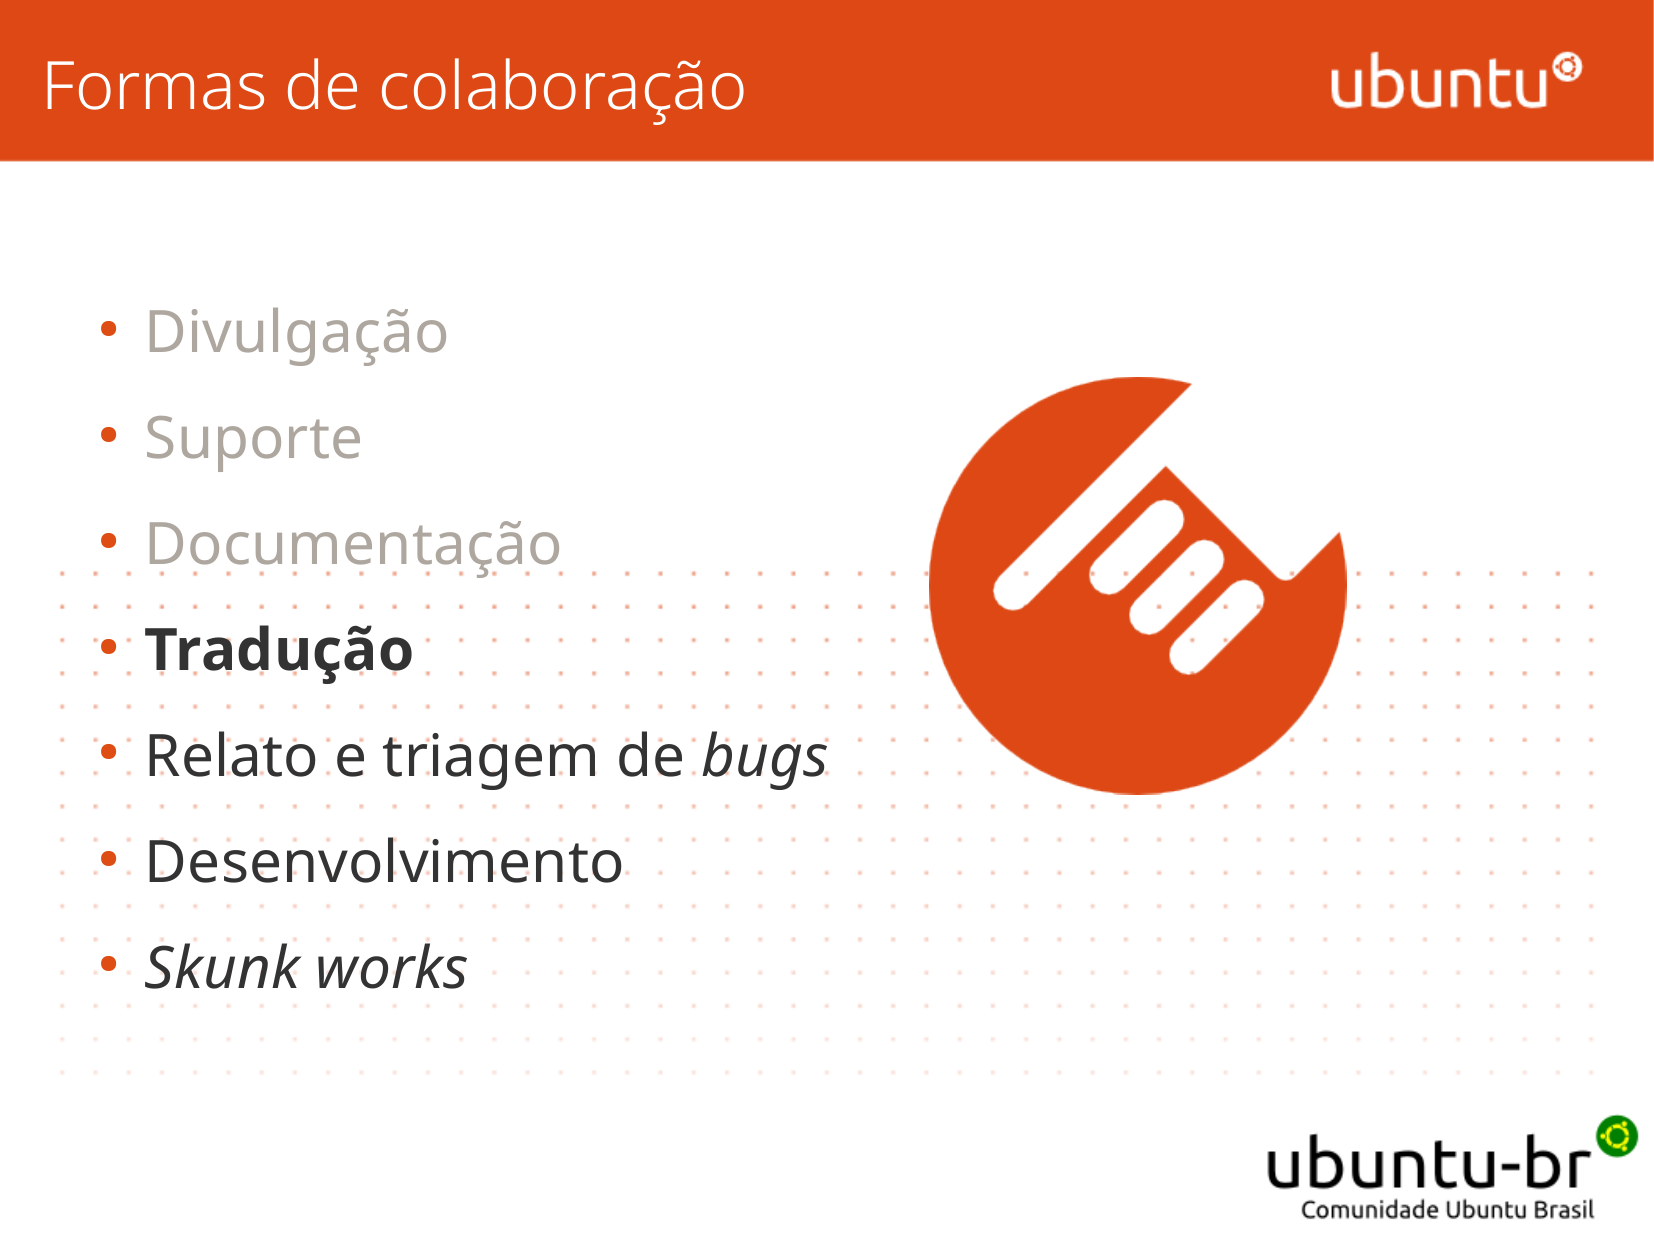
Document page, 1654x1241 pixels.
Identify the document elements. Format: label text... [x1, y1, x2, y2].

list Divulgação Suporte Documentação Tradução Relato e triagem de bugs Desenvolvimento Skunk works [82, 290, 1538, 1010]
title Formas de colaboração [41, 31, 1300, 136]
picture [0, 0, 1654, 1241]
